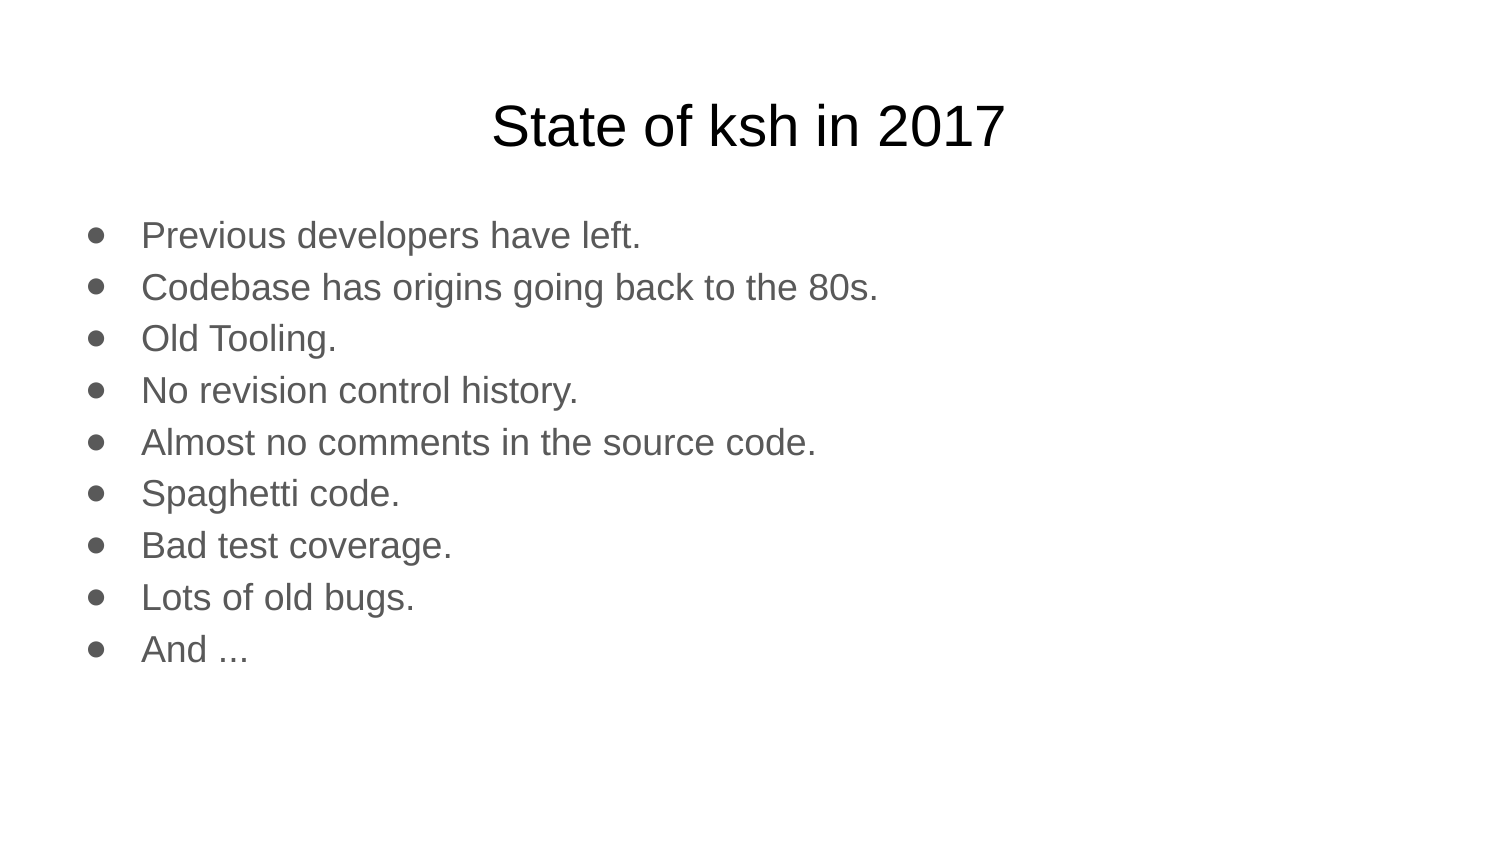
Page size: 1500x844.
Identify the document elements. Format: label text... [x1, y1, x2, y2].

title State of ksh in 2017 [51, 72, 1449, 167]
list Previous developers have left. Codebase has origins going back to the 80s. Old Tooling. No revision control history. Almost no comments in the source code. Spaghetti code. Bad test coverage. Lots of old bugs. And ... [51, 189, 1449, 750]
